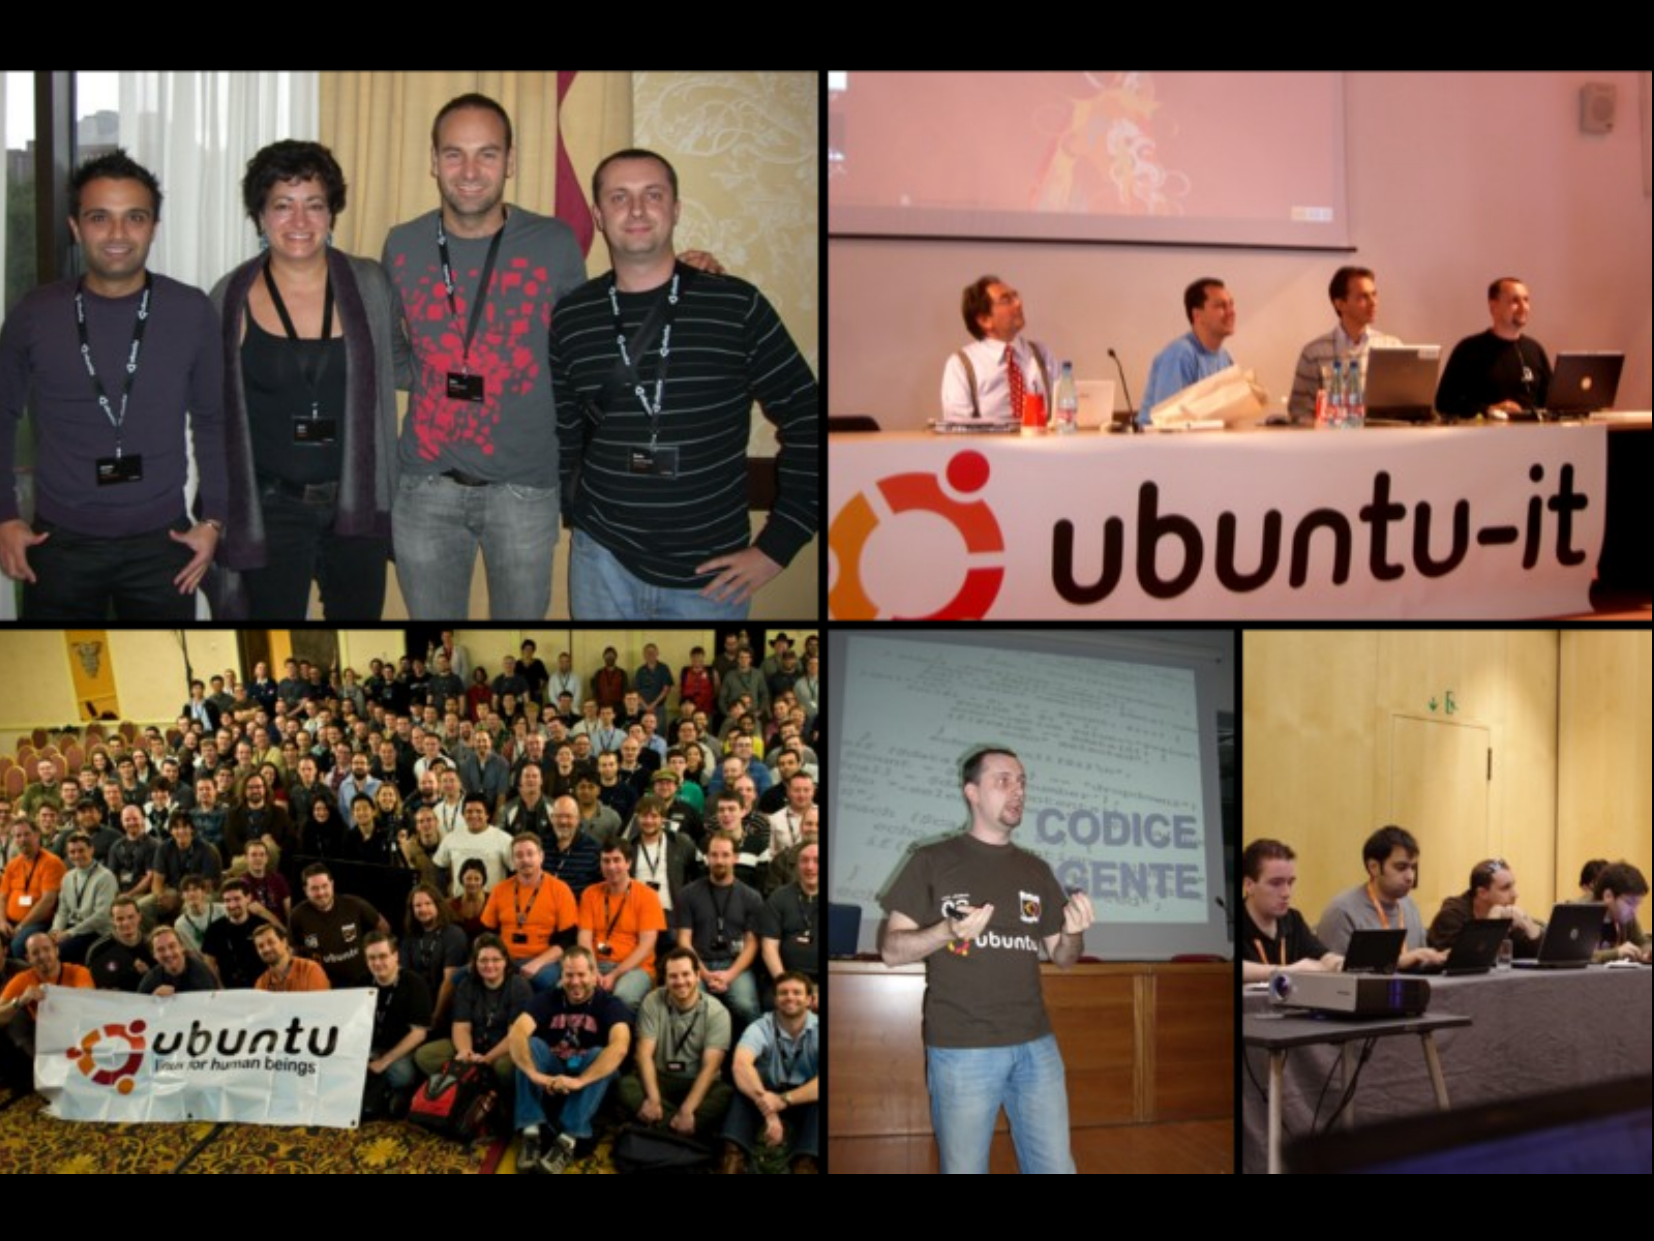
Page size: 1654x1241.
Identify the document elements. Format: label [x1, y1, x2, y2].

text_box [0, 0, 1654, 1241]
picture [0, 69, 1652, 1174]
